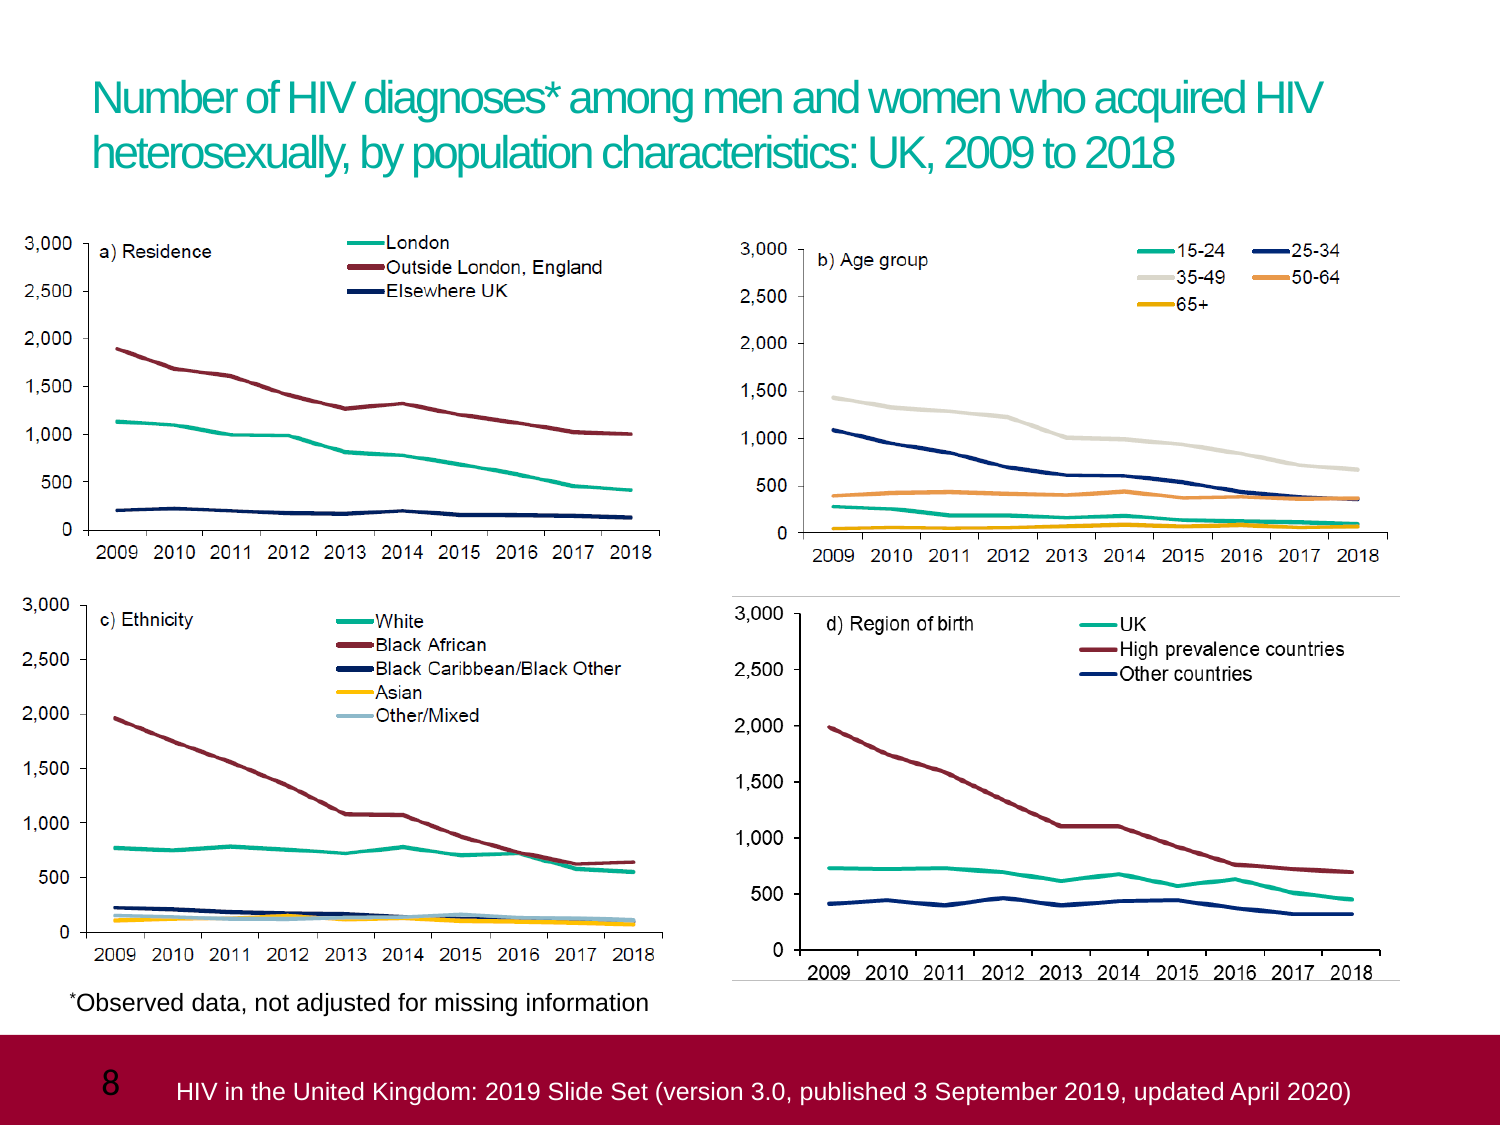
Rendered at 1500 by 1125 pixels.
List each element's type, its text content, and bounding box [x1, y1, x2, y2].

text_box *Observed data, not adjusted for missing information [54, 979, 781, 1025]
picture [12, 221, 674, 564]
picture [721, 201, 1409, 995]
text_box HIV in the United Kingdom: 2019 Slide Set (version 3.0, published 3 September 2019, updated April 2020) [147, 1045, 1471, 1125]
text_box 8 [0, 1034, 1500, 1125]
picture [12, 588, 674, 970]
title Number of HIV diagnoses* among men and women who acquired HIV heterosexually, by population characteristics: UK, 2009 to 2018 [91, 67, 1409, 174]
